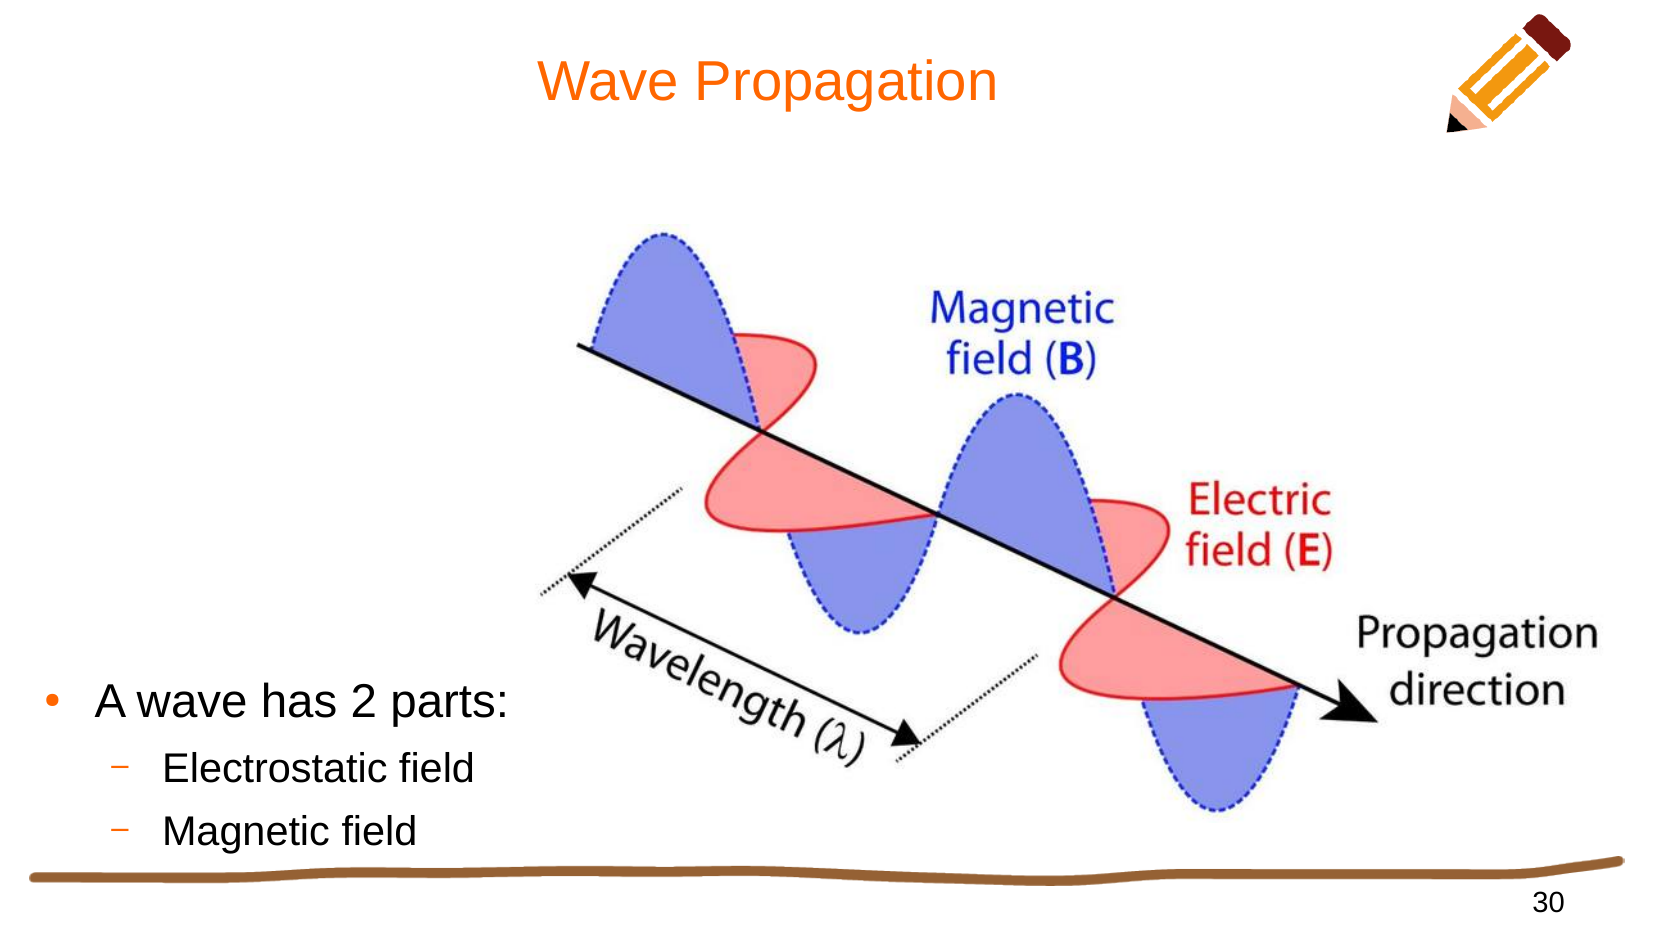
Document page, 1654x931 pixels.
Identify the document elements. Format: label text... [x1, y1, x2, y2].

picture [1446, 14, 1571, 133]
picture [29, 856, 1625, 886]
picture [525, 224, 1616, 823]
list A wave has 2 parts: Electrostatic field Magnetic field [27, 675, 526, 857]
title Wave Propagation [88, 29, 1447, 133]
